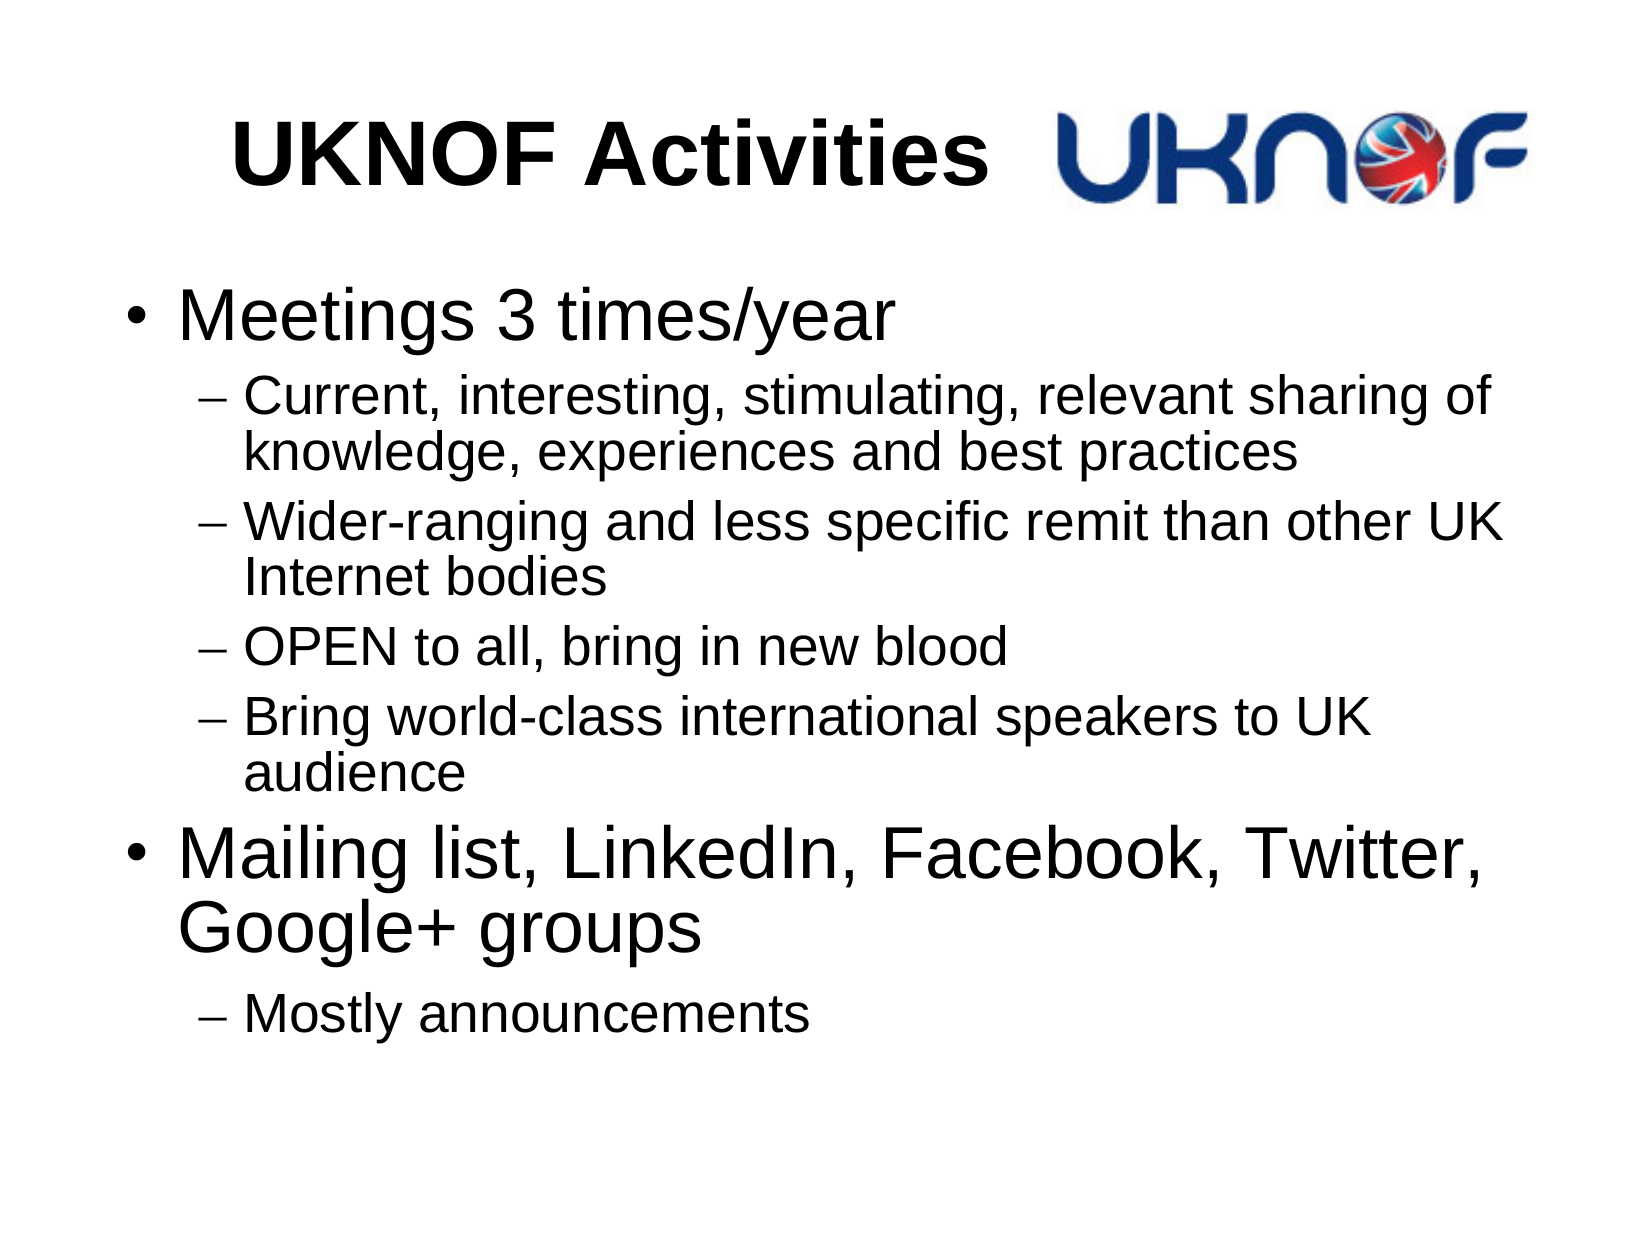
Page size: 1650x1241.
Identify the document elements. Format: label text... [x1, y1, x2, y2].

list Meetings 3 times/year Current, interesting, stimulating, relevant sharing of knowledge, experiences and best practices Wider-ranging and less specific remit than other UK Internet bodies OPEN to all, bring in new blood Bring world-class international speakers to UK audience Mailing list, LinkedIn, Facebook, Twitter, Google+ groups Mostly announcements [123, 281, 1526, 1154]
title UKNOF Activities [123, 55, 1100, 262]
picture [1100, 93, 1536, 225]
